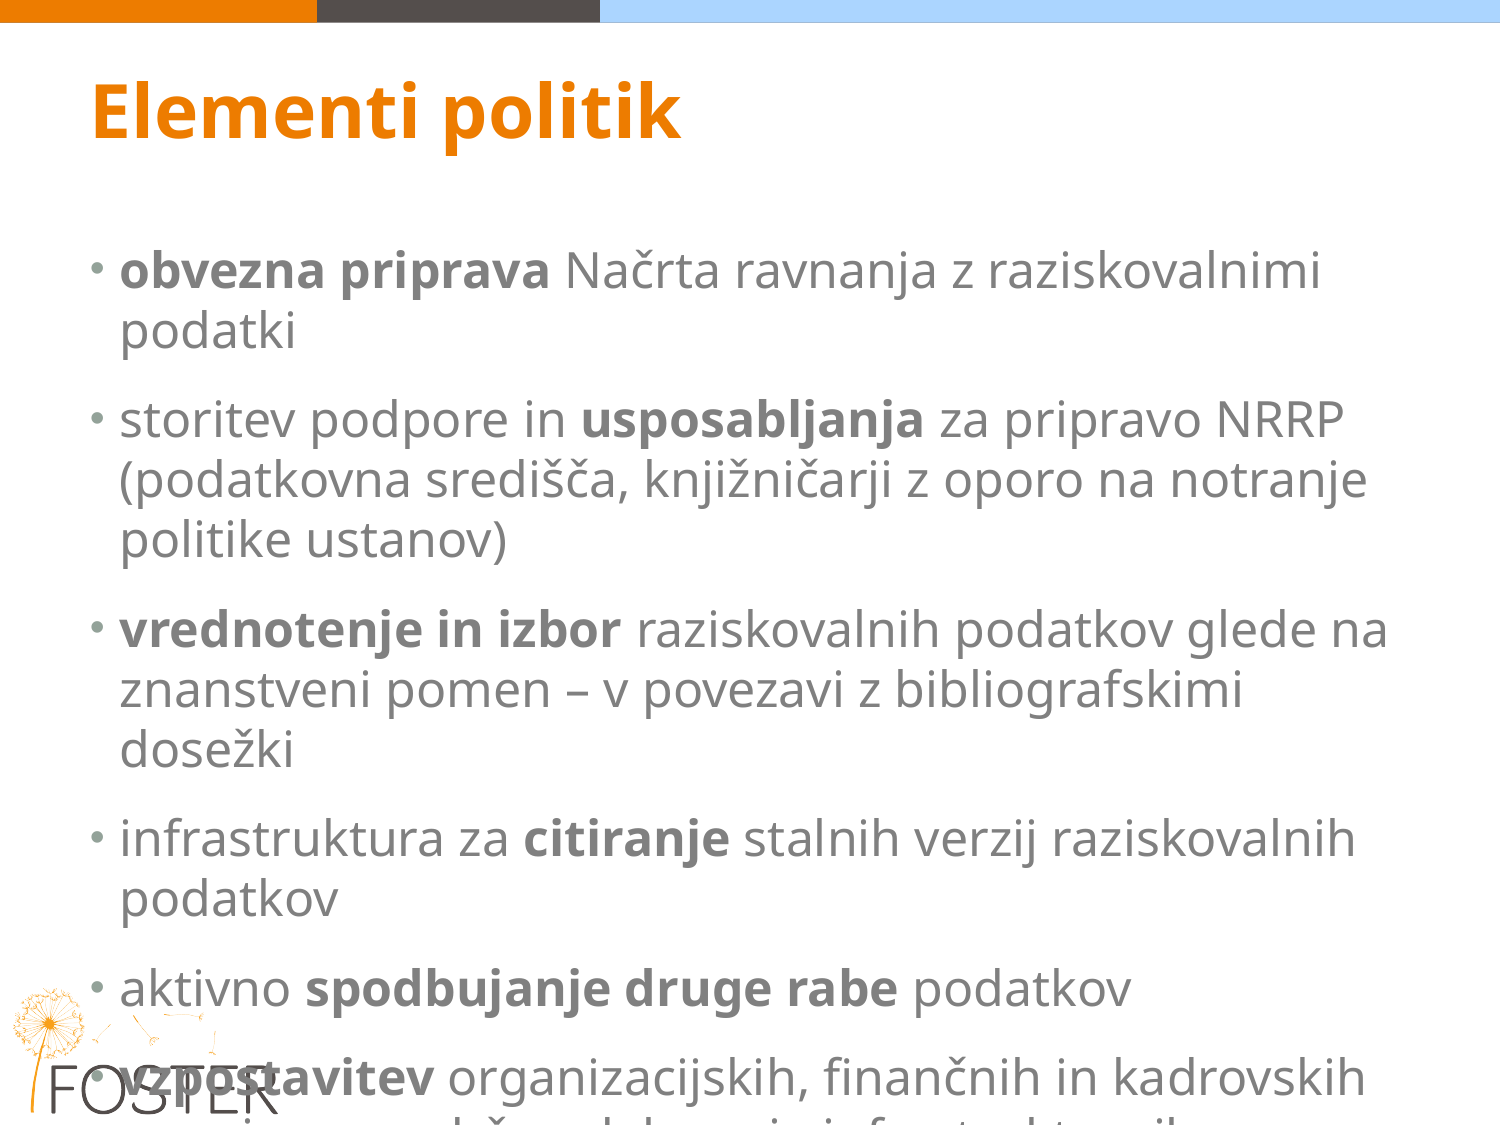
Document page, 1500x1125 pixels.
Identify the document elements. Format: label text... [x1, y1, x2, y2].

title Elementi politik [75, 55, 1425, 219]
list obvezna priprava Načrta ravnanja z raziskovalnimi podatki storitev podpore in usposabljanja za pripravo NRRP (podatkovna središča, knjižničarji z oporo na notranje politike ustanov) vrednotenje in izbor raziskovalnih podatkov glede na znanstveni pomen – v povezavi z bibliografskimi dosežki infrastruktura za citiranje stalnih verzij raziskovalnih podatkov aktivno spodbujanje druge rabe podatkov vzpostavitev organizacijskih, finančnih in kadrovskih pogojev za vzdržno delovanje infrastrukturnih raziskovalnih podpornih storitev (podpora NRRP, dolgotrajna digitalna hramba in dostop do podatkov) [75, 230, 1425, 1031]
picture [272, 1073, 278, 1090]
picture [13, 988, 278, 1125]
